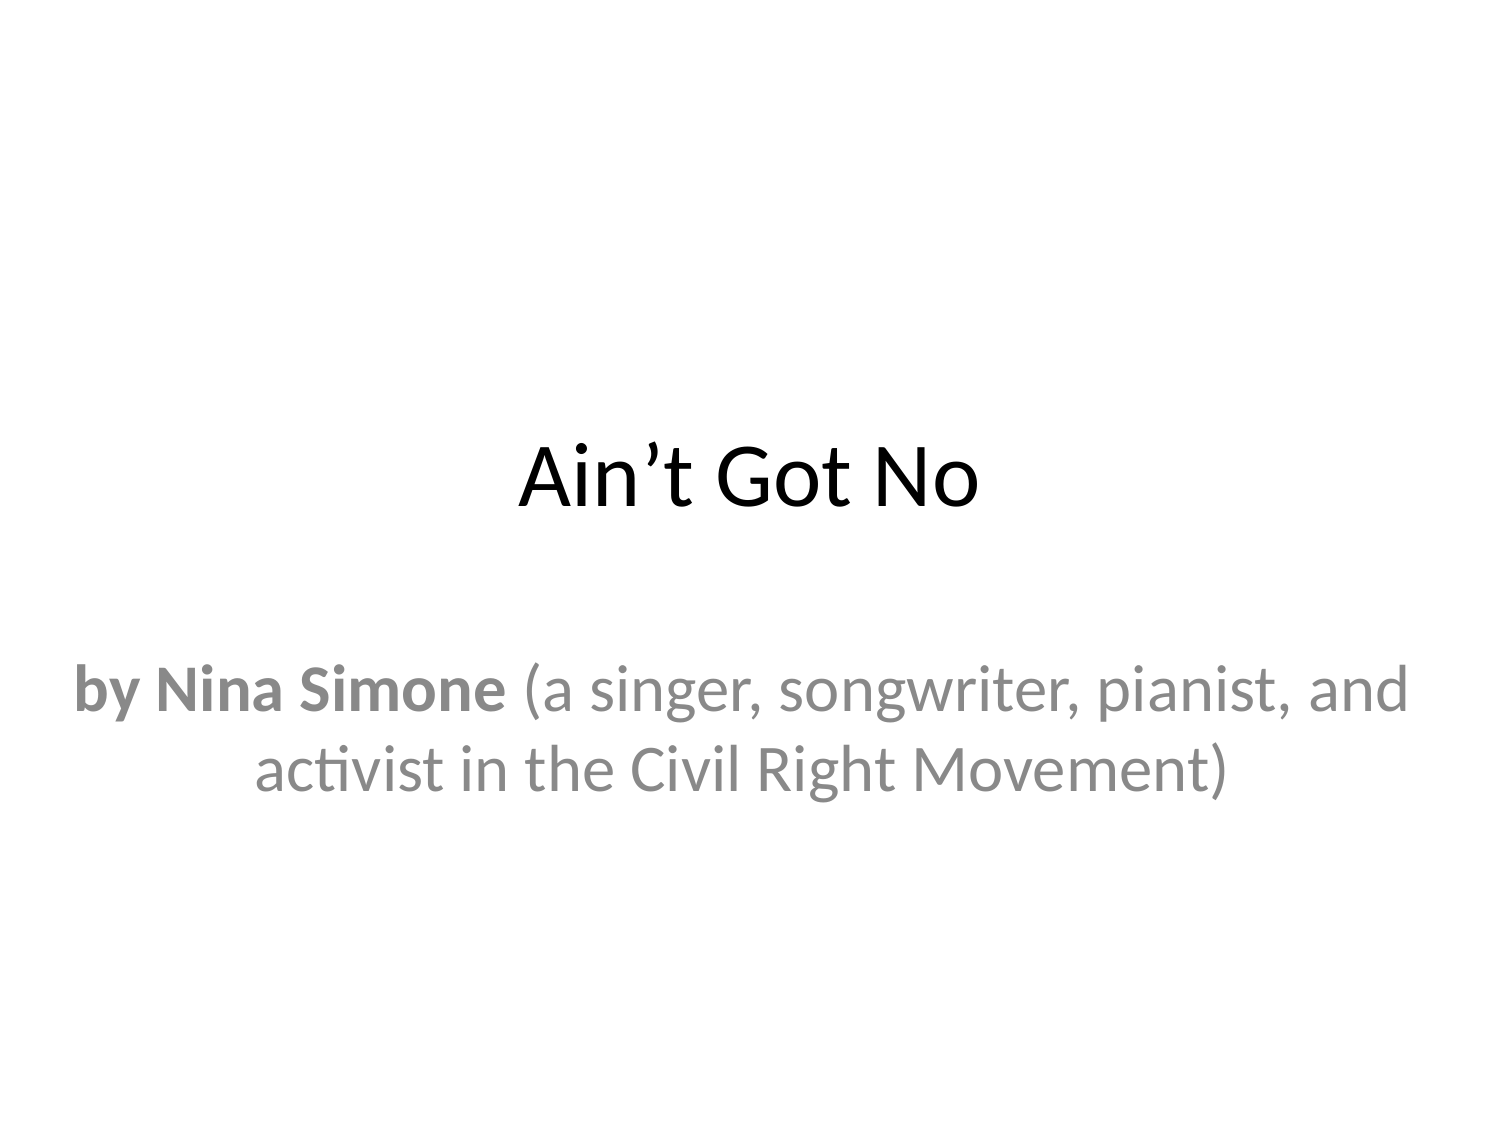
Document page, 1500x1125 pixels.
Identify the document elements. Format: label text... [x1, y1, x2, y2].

subtitle by Nina Simone (a singer, songwriter, pianist, and activist in the Civil Right Movement) [29, 637, 1471, 925]
title Ain’t Got No [112, 349, 1388, 591]
